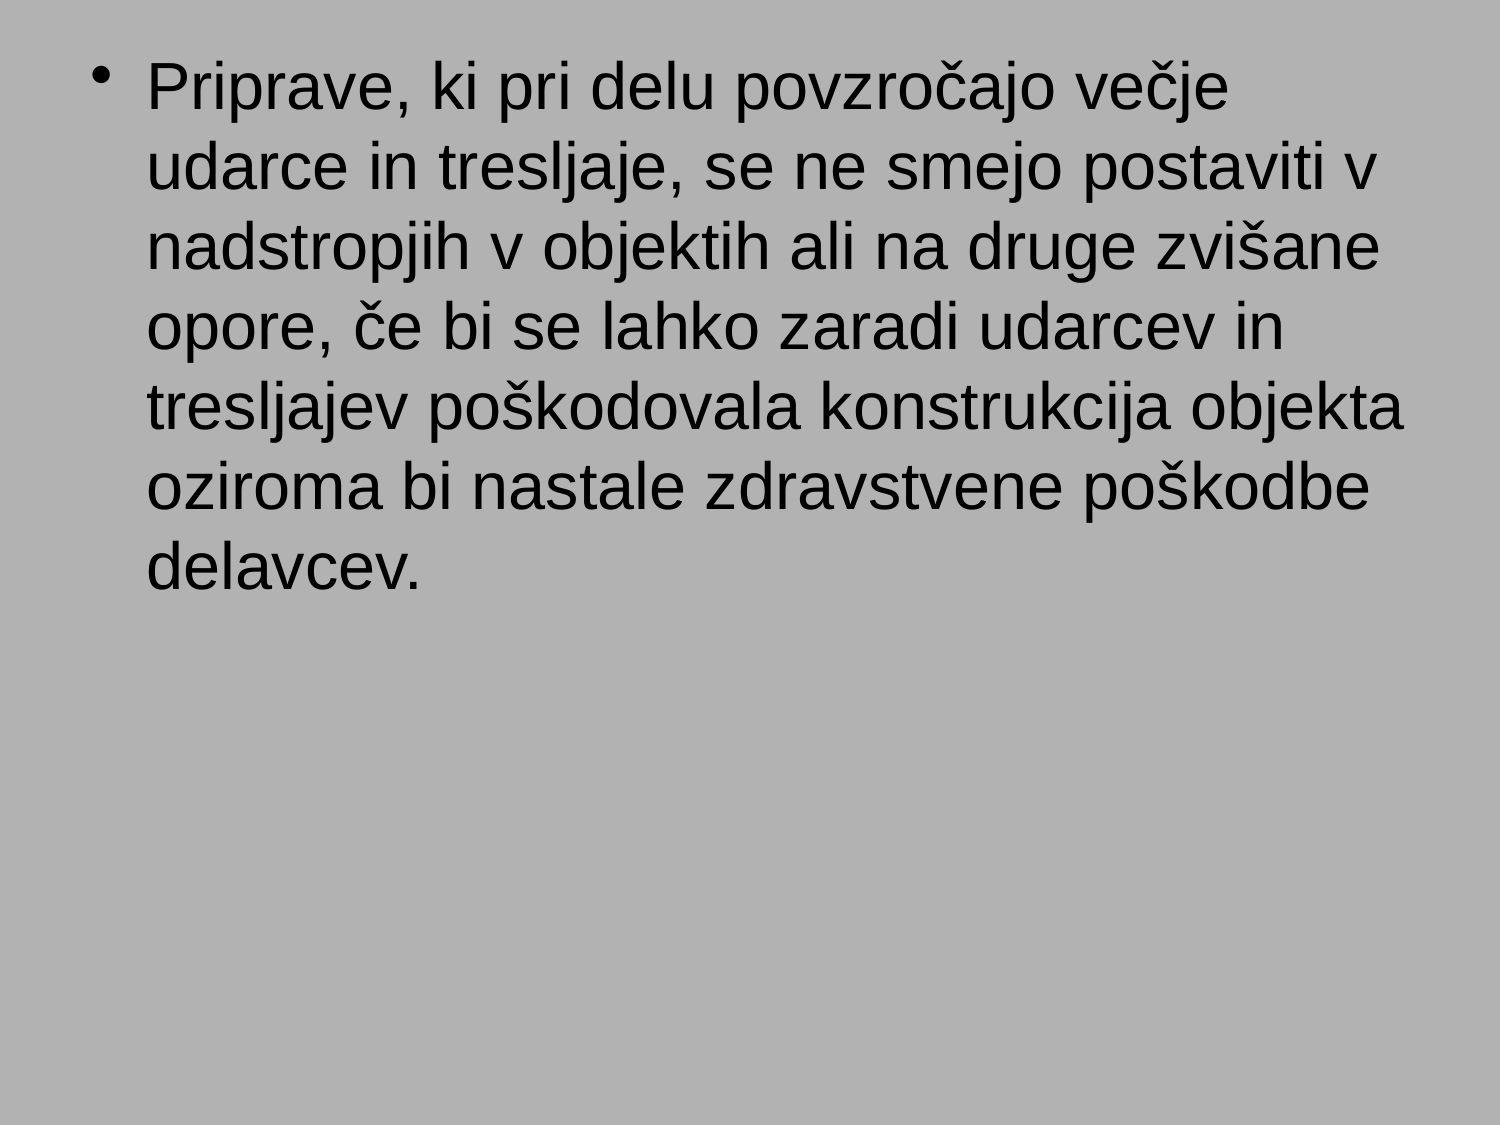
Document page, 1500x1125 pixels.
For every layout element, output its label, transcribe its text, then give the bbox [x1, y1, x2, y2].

list Priprave, ki pri delu povzročajo večje udarce in tresljaje, se ne smejo postaviti v nadstropjih v objektih ali na druge zvišane opore, če bi se lahko zaradi udarcev in tresljajev poškodovala konstrukcija objekta oziroma bi nastale zdravstvene poškodbe delavcev. [75, 35, 1425, 1090]
